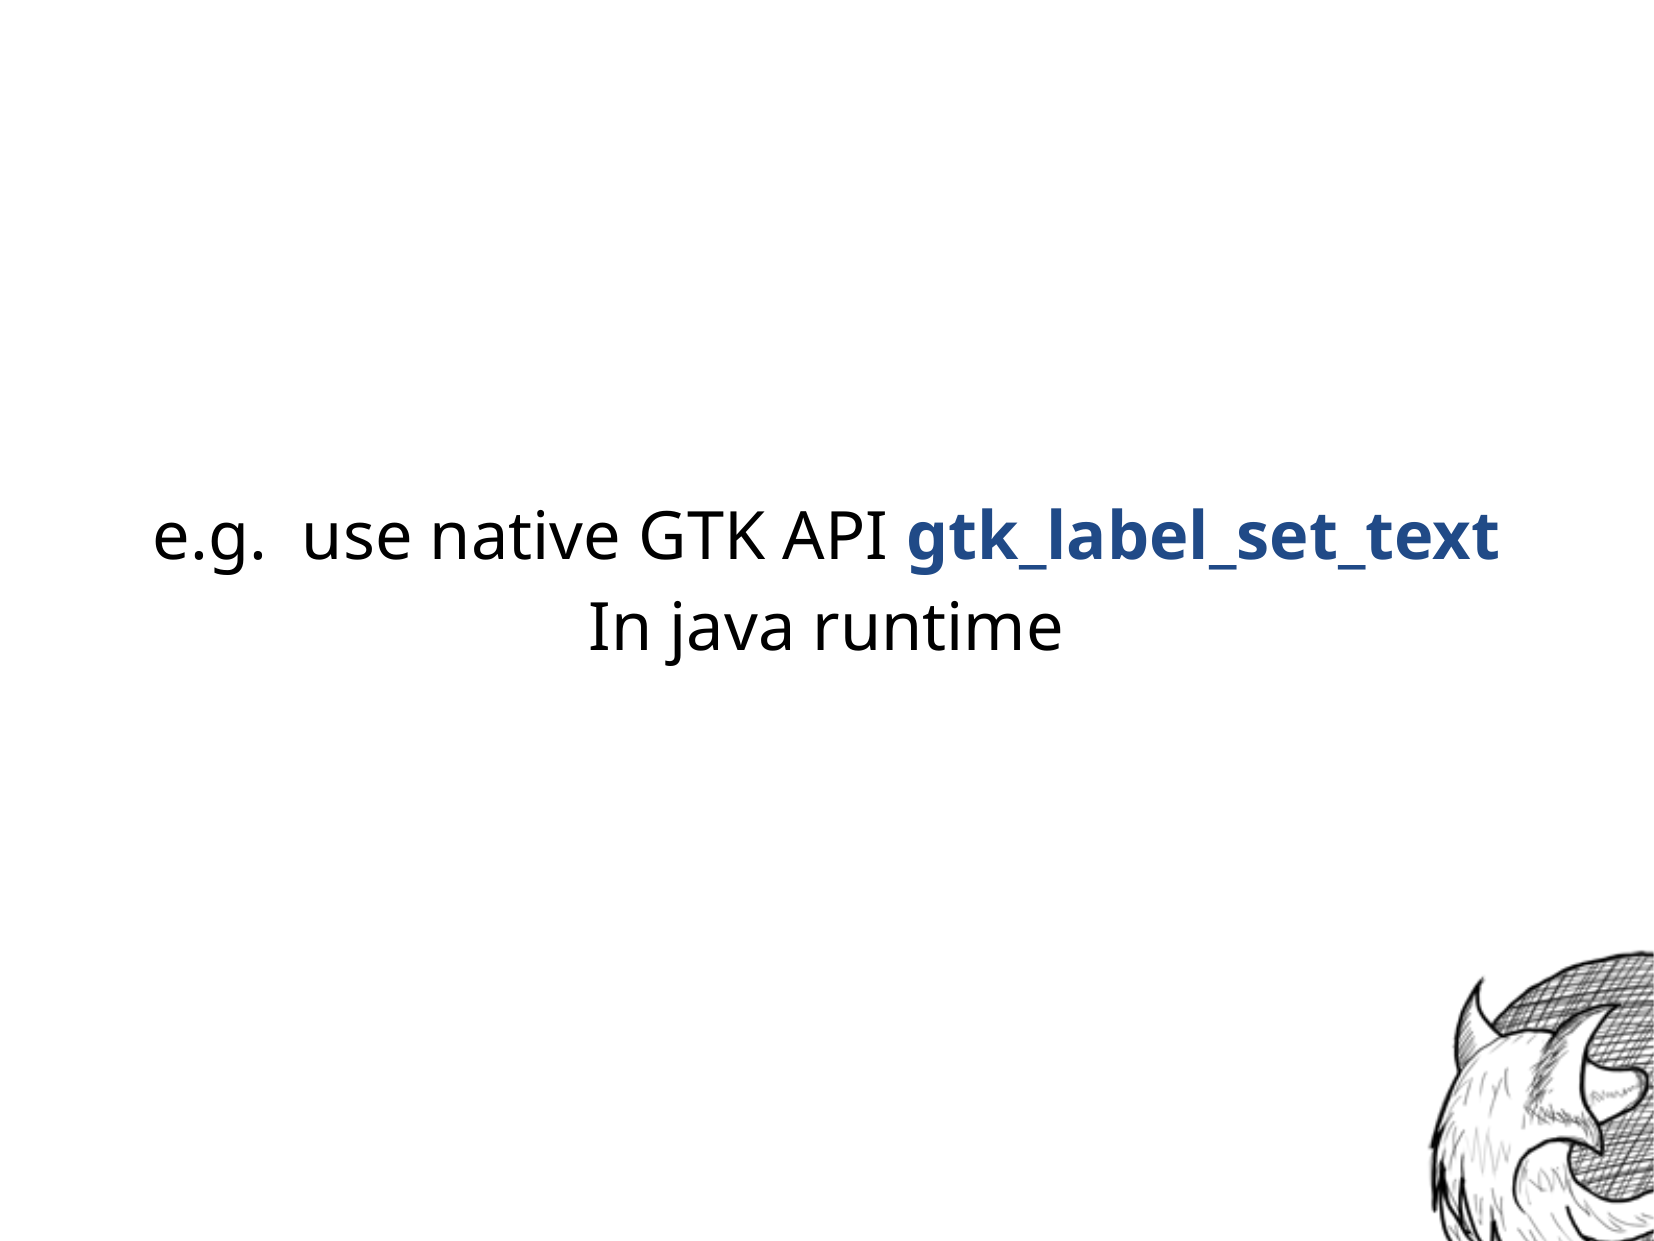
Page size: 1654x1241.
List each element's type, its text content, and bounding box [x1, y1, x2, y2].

picture [1386, 915, 1654, 1241]
subtitle e.g. use native GTK API gtk_label_set_text In java runtime [82, 56, 1571, 1102]
